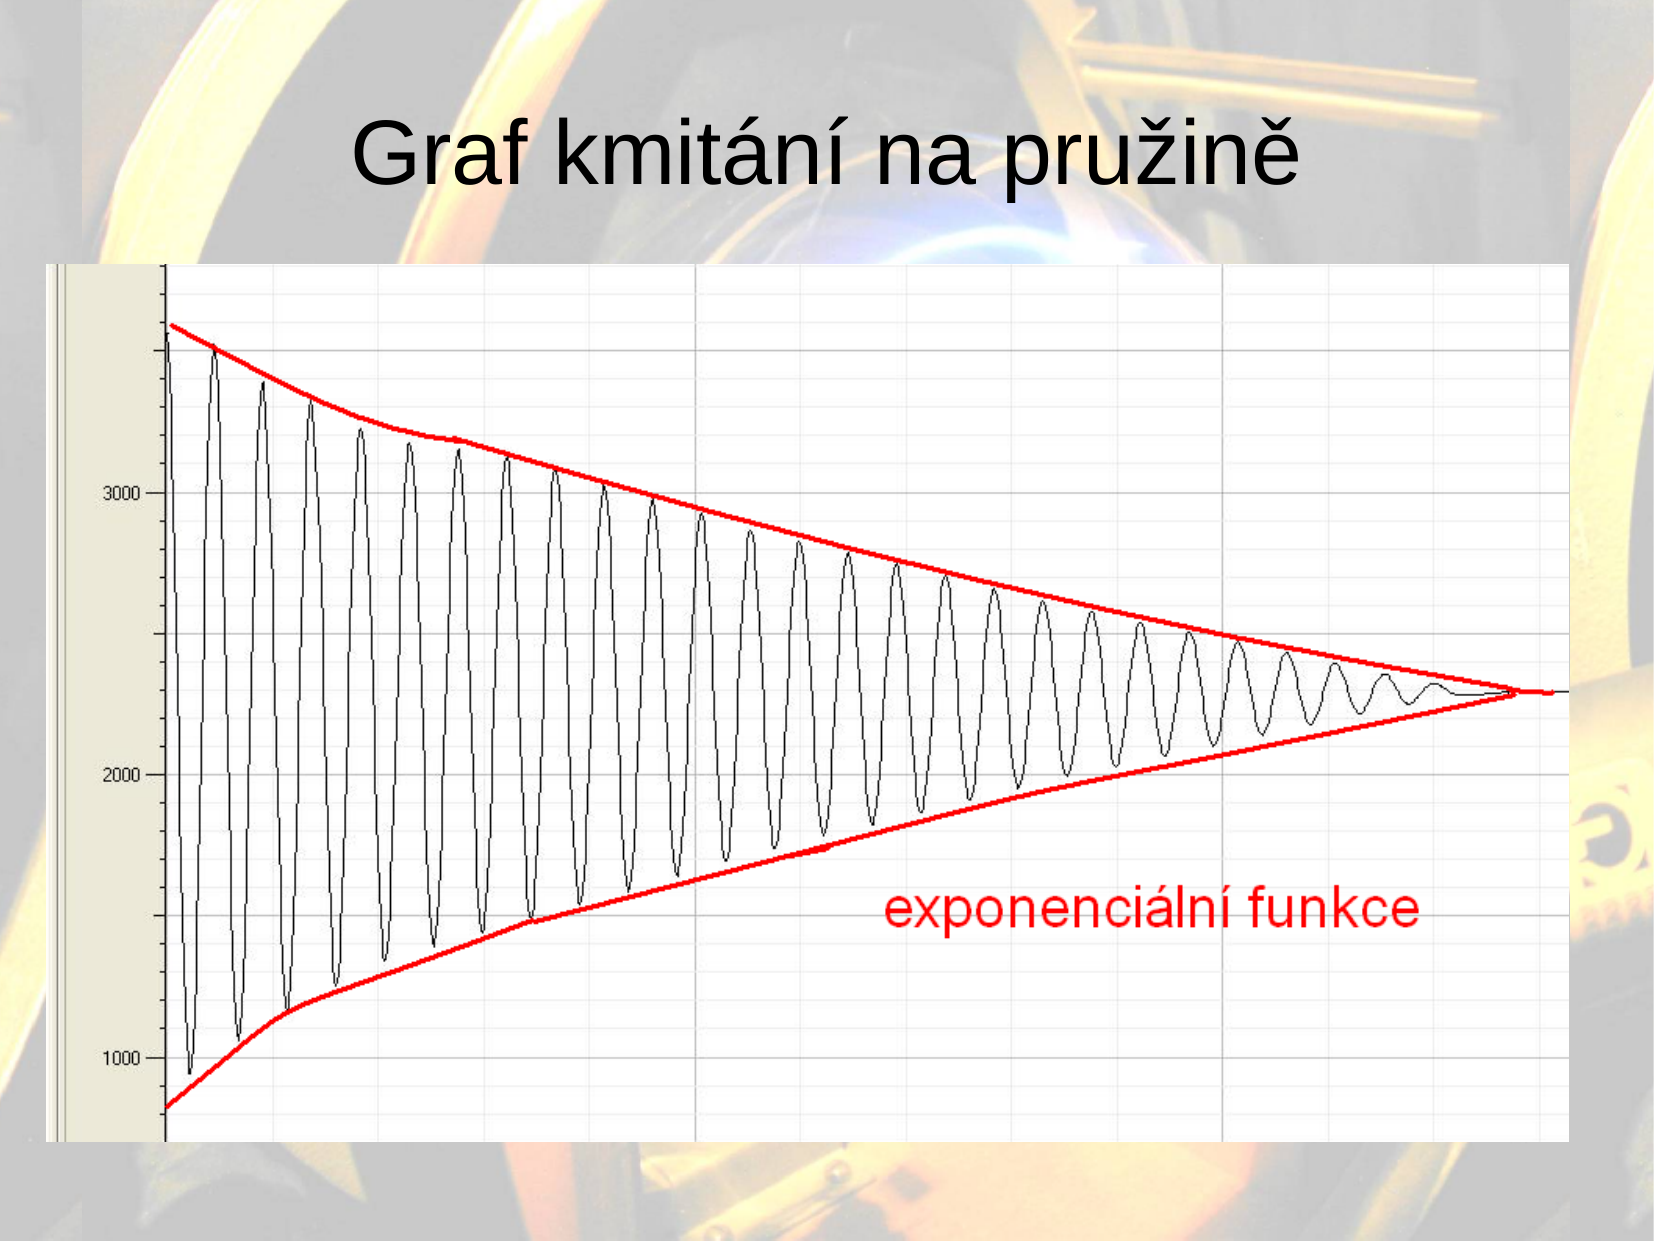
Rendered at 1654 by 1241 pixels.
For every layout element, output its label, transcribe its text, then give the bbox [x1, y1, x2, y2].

title Graf kmitání na pružině [82, 49, 1571, 257]
picture [0, 0, 1654, 1241]
